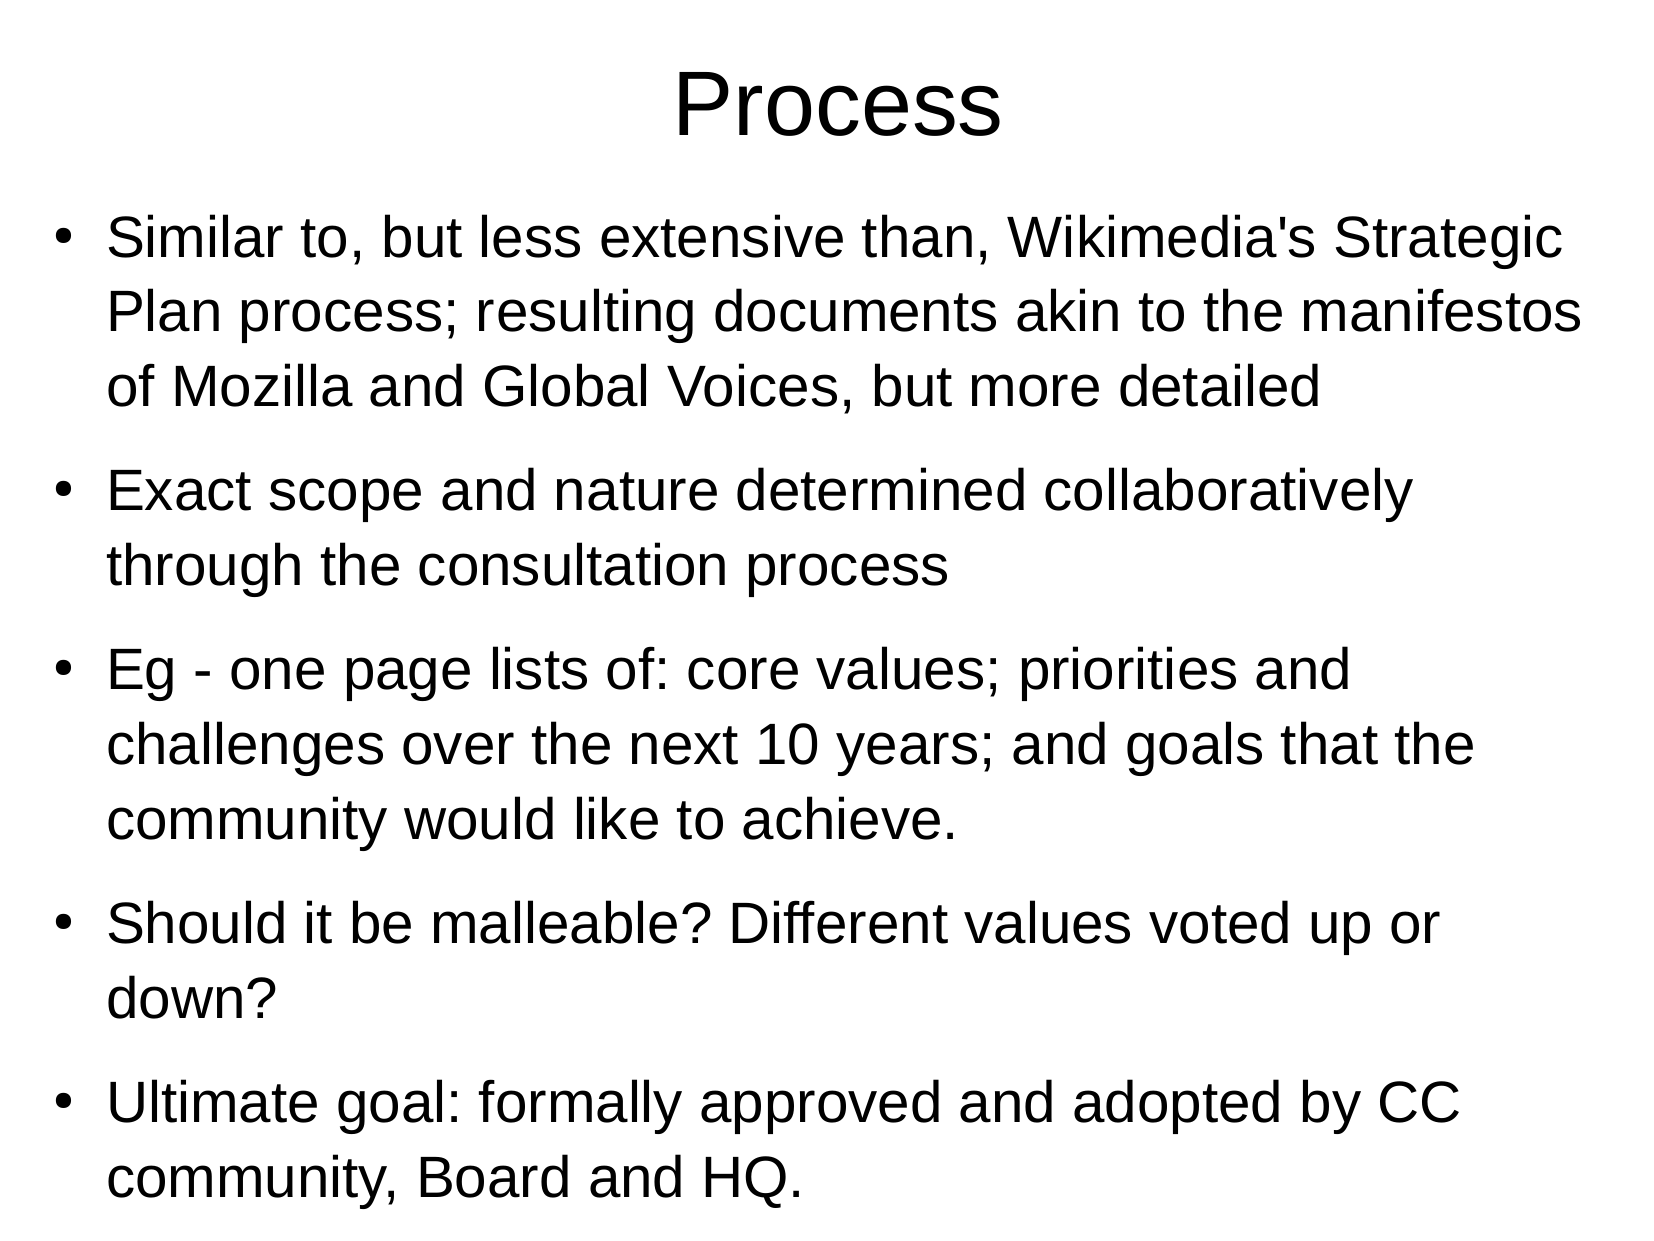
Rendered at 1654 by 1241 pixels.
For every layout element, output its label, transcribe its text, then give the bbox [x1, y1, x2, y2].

title Process [94, 0, 1583, 194]
list Similar to, but less extensive than, Wikimedia's Strategic Plan process; resulting documents akin to the manifestos of Mozilla and Global Voices, but more detailed Exact scope and nature determined collaboratively through the consultation process Eg - one page lists of: core values; priorities and challenges over the next 10 years; and goals that the community would like to achieve. Should it be malleable? Different values voted up or down? Ultimate goal: formally approved and adopted by CC community, Board and HQ. [35, 194, 1630, 1197]
